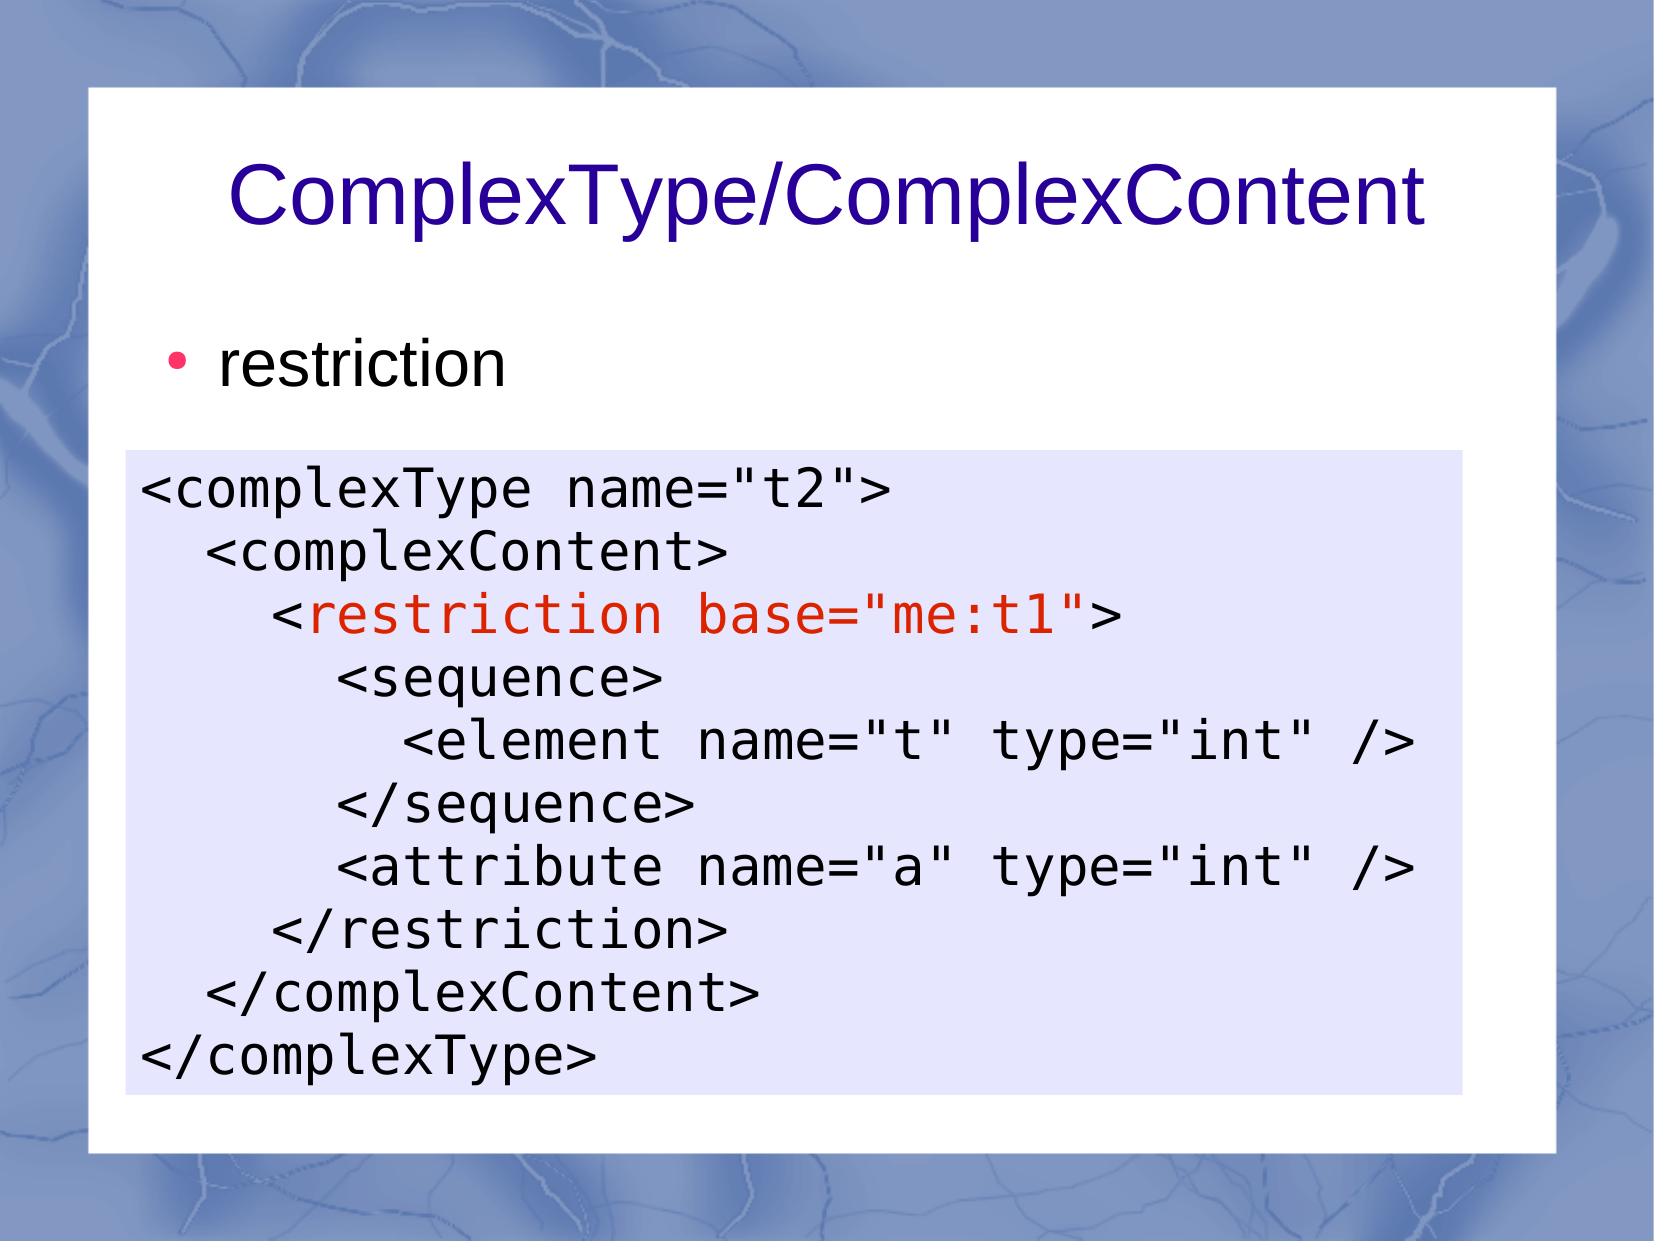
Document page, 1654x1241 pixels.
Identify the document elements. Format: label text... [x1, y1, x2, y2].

picture [0, 0, 1654, 1241]
title ComplexType/ComplexContent [118, 90, 1536, 298]
list restriction [147, 325, 1506, 1232]
text_box <complexType name="t2"> <complexContent> <restriction base="me:t1"> <sequence> <element name="t" type="int" /> </sequence> <attribute name="a" type="int" /> </restriction> </complexContent> </complexType> [125, 450, 1463, 1095]
